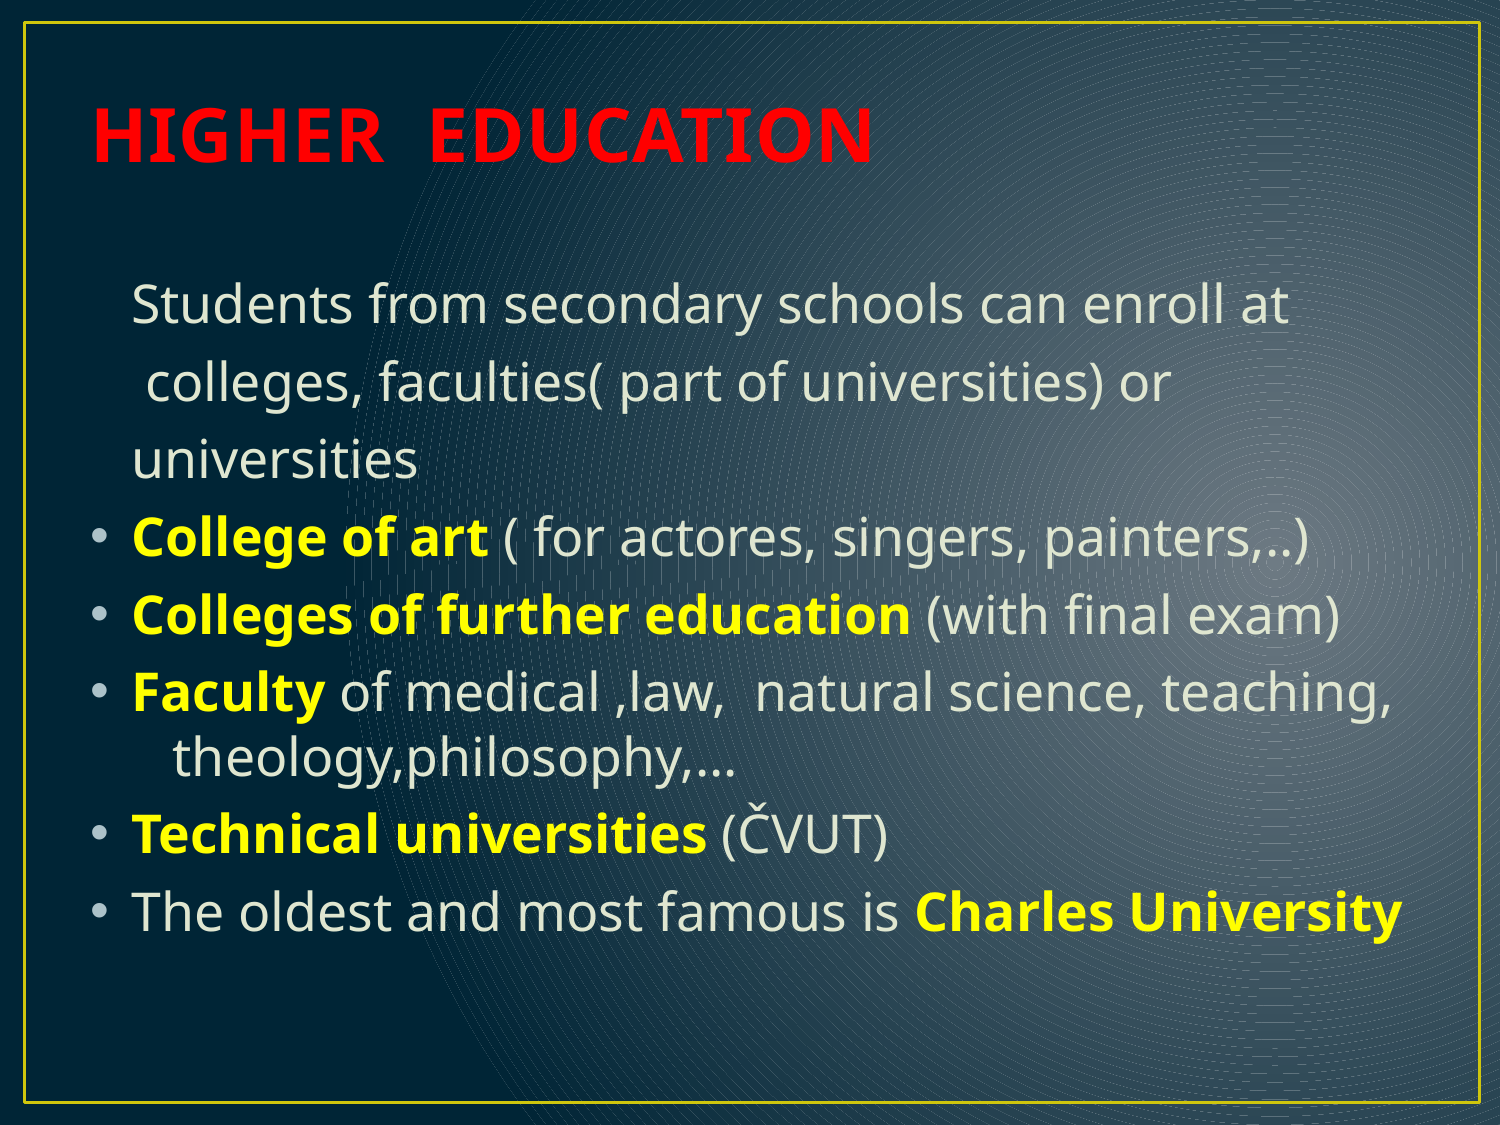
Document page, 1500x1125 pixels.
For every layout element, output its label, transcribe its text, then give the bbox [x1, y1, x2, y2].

list Students from secondary schools can enroll at colleges, faculties( part of universities) or universities College of art ( for actores, singers, painters,..) Colleges of further education (with final exam) Faculty of medical ,law, natural science, teaching, theology,philosophy,… Technical universities (ČVUT) The oldest and most famous is Charles University [75, 262, 1426, 1005]
title HIGHER EDUCATION [75, 45, 1426, 185]
